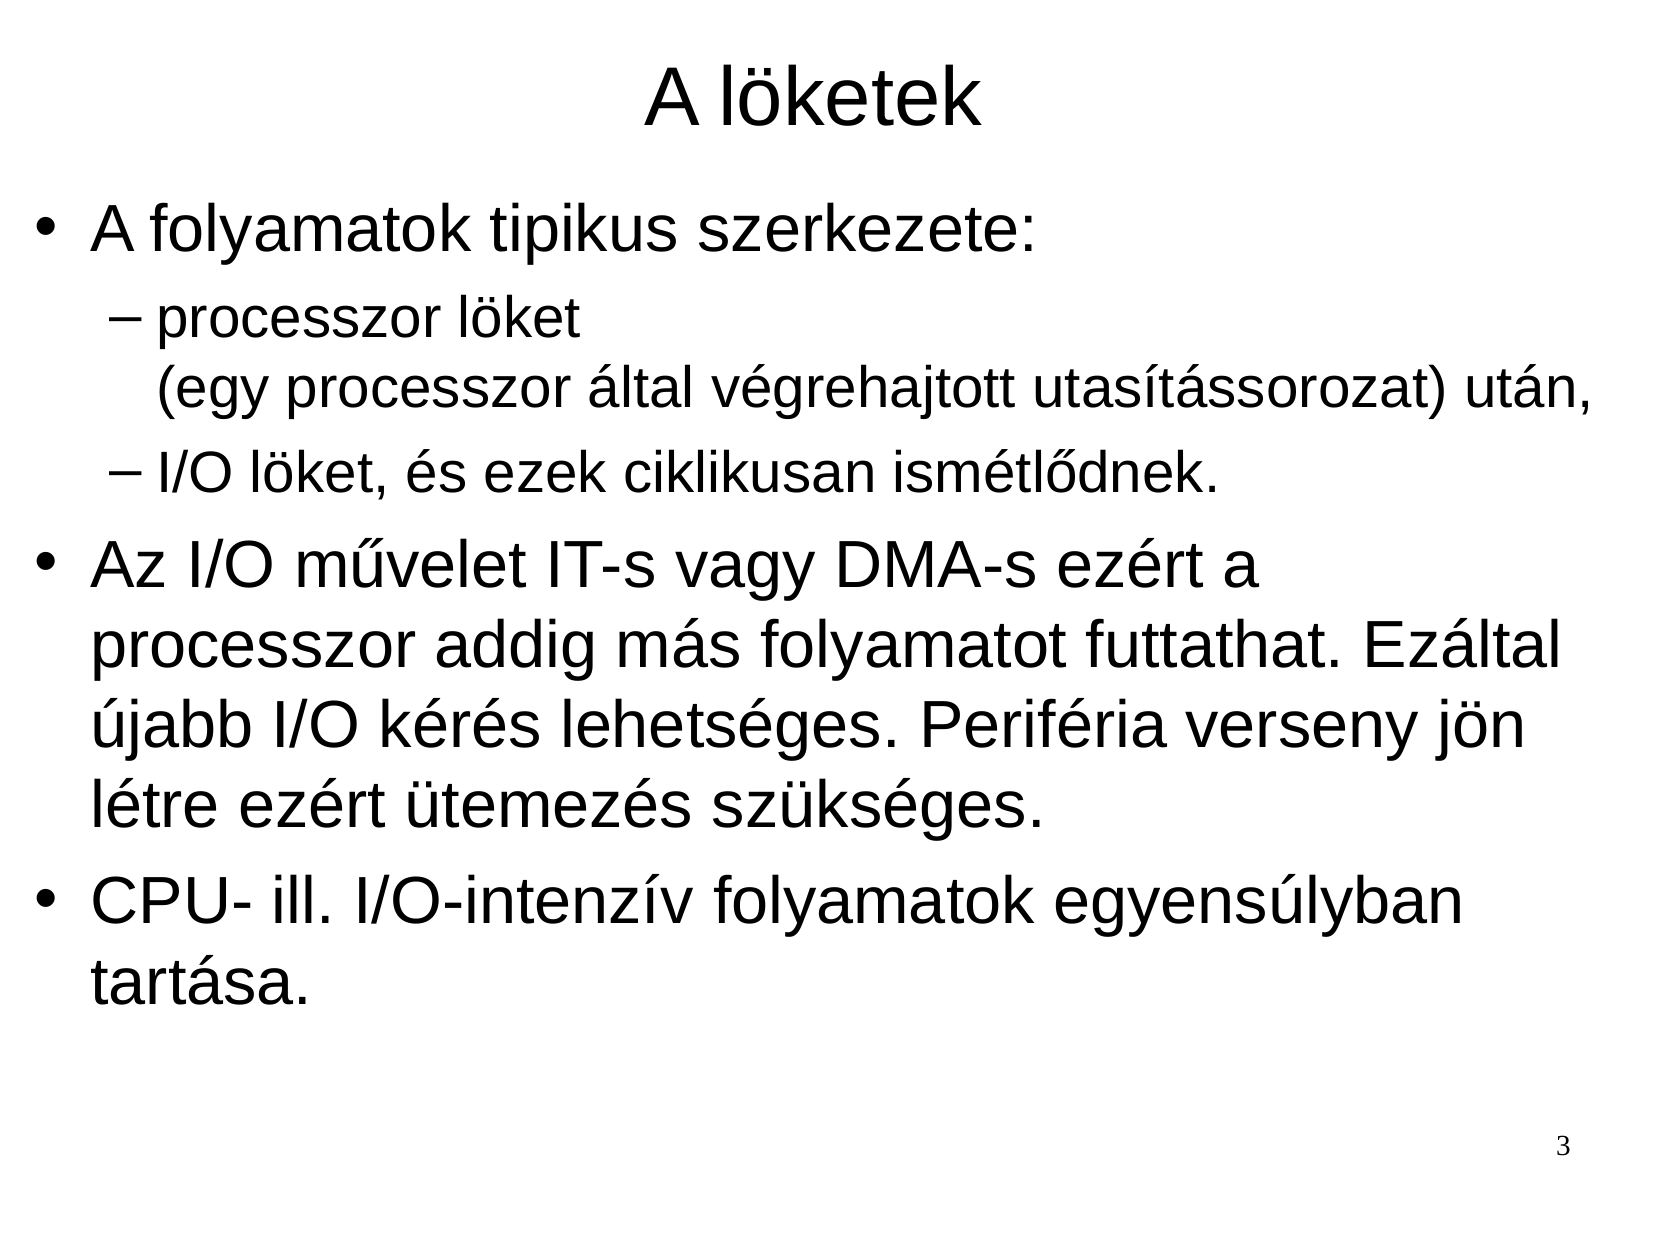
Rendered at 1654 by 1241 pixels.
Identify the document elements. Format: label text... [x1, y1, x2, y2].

title A löketek [136, 20, 1491, 165]
list A folyamatok tipikus szerkezete: processzor löket (egy processzor által végrehajtott utasítássorozat) után, I/O löket, és ezek ciklikusan ismétlődnek. Az I/O művelet IT-s vagy DMA-s ezért a processzor addig más folyamatot futtathat. Ezáltal újabb I/O kérés lehetséges. Periféria verseny jön létre ezért ütemezés szükséges. CPU- ill. I/O-intenzív folyamatok egyensúlyban tartása. [19, 177, 1622, 1220]
